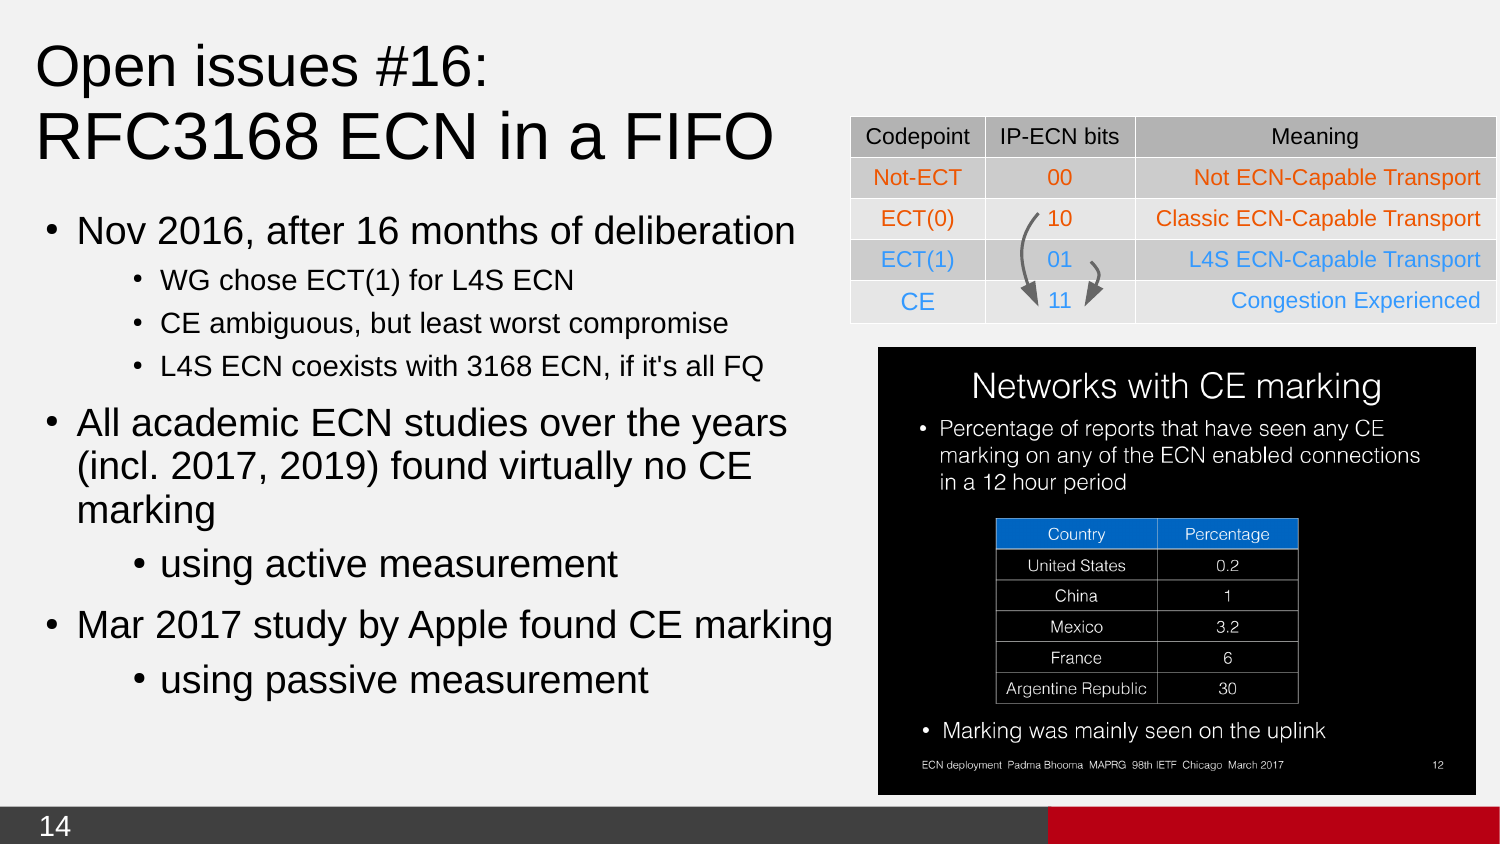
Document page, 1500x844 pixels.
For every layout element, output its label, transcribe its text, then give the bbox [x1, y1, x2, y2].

table_header Meaning [1136, 117, 1496, 157]
table_cell 10 [986, 199, 1135, 239]
table_cell 01 [986, 240, 1024, 280]
table_cell 01 [1024, 240, 1135, 280]
table_cell CE [851, 281, 985, 323]
table_cell Not-ECT [851, 158, 985, 198]
table_cell ECT(1) [851, 240, 985, 280]
table_cell 00 [986, 158, 1135, 198]
table_header Codepoint [851, 117, 985, 157]
title Open issues #16: RFC3168 ECN in a FIFO [35, 29, 1430, 179]
picture [878, 347, 1476, 795]
table_cell 11 [986, 281, 1135, 323]
table_cell Congestion Experienced [1136, 281, 1496, 323]
table_cell Not ECN-Capable Transport [1136, 158, 1496, 198]
list Nov 2016, after 16 months of deliberation WG chose ECT(1) for L4S ECN CE ambiguous, but least worst compromise L4S ECN coexists with 3168 ECN, if it's all FQ All academic ECN studies over the years (incl. 2017, 2019) found virtually no CE marking using active measurement Mar 2017 study by Apple found CE marking using passive measurement [34, 209, 847, 755]
table_cell ECT(0) [851, 199, 985, 239]
table_header IP-ECN bits [986, 117, 1135, 157]
table_cell Classic ECN-Capable Transport [1136, 199, 1496, 239]
table_cell L4S ECN-Capable Transport [1136, 240, 1496, 280]
